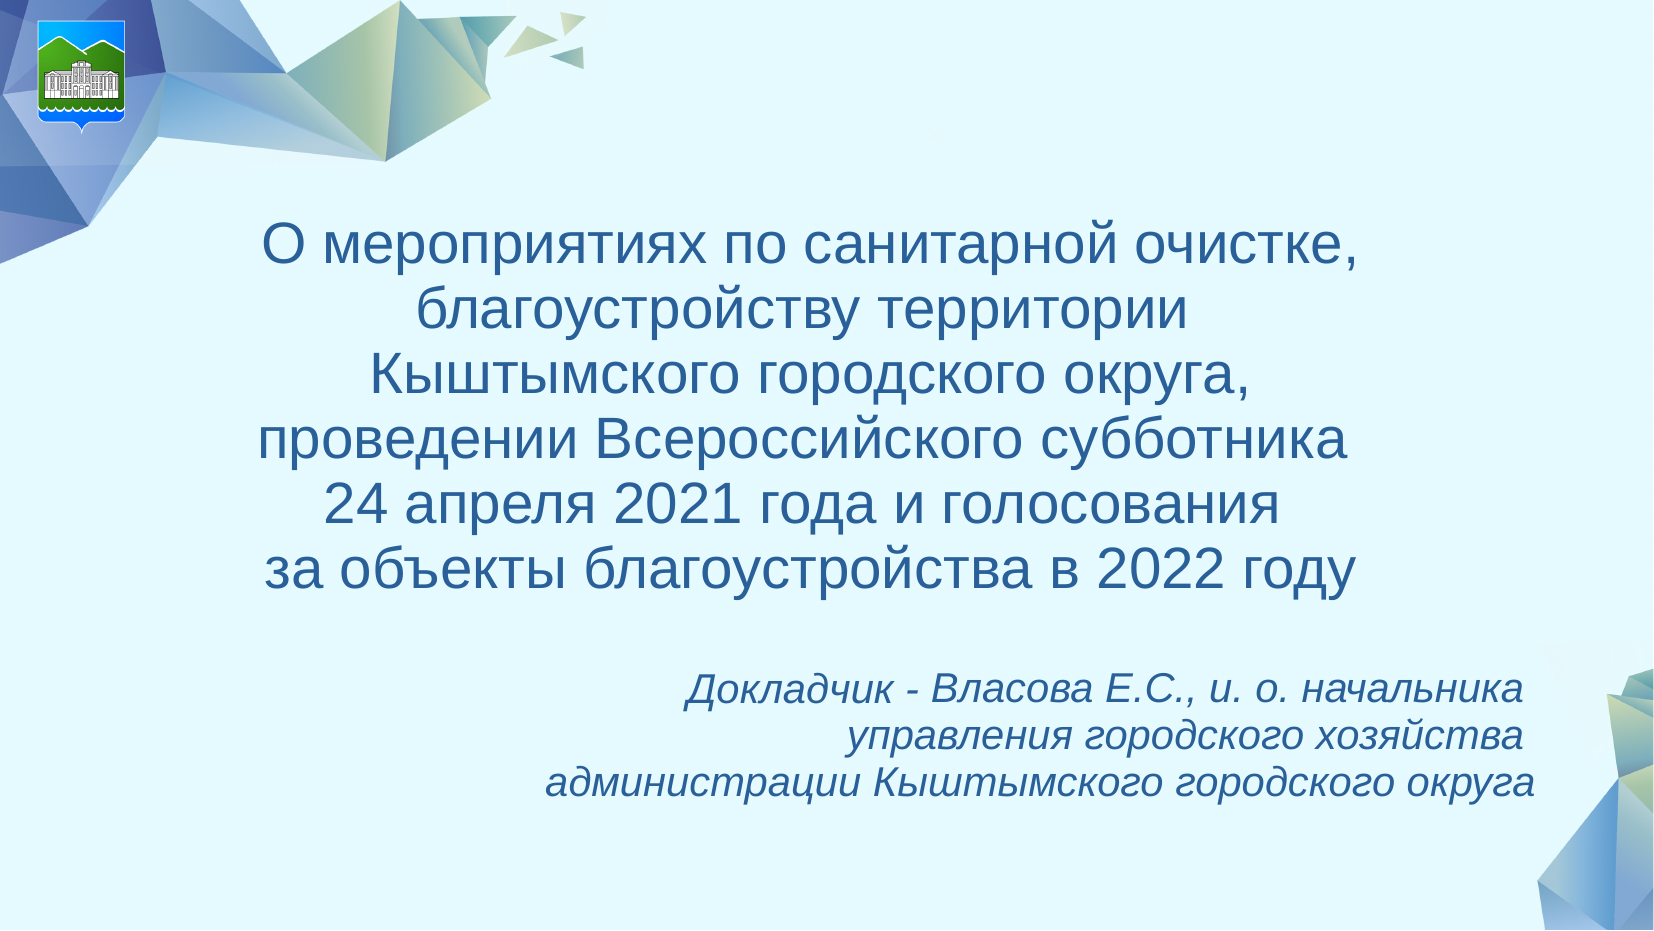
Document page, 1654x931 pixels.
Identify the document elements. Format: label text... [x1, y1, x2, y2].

subtitle О мероприятиях по санитарной очистке, благоустройству территории Кыштымского городского округа, проведении Всероссийского субботника 24 апреля 2021 года и голосования за объекты благоустройства в 2022 году Докладчик - Власова Е.С., и. о. начальника управления городского хозяйства администрации Кыштымского городского округа [86, 176, 1536, 839]
picture [0, 0, 1654, 931]
